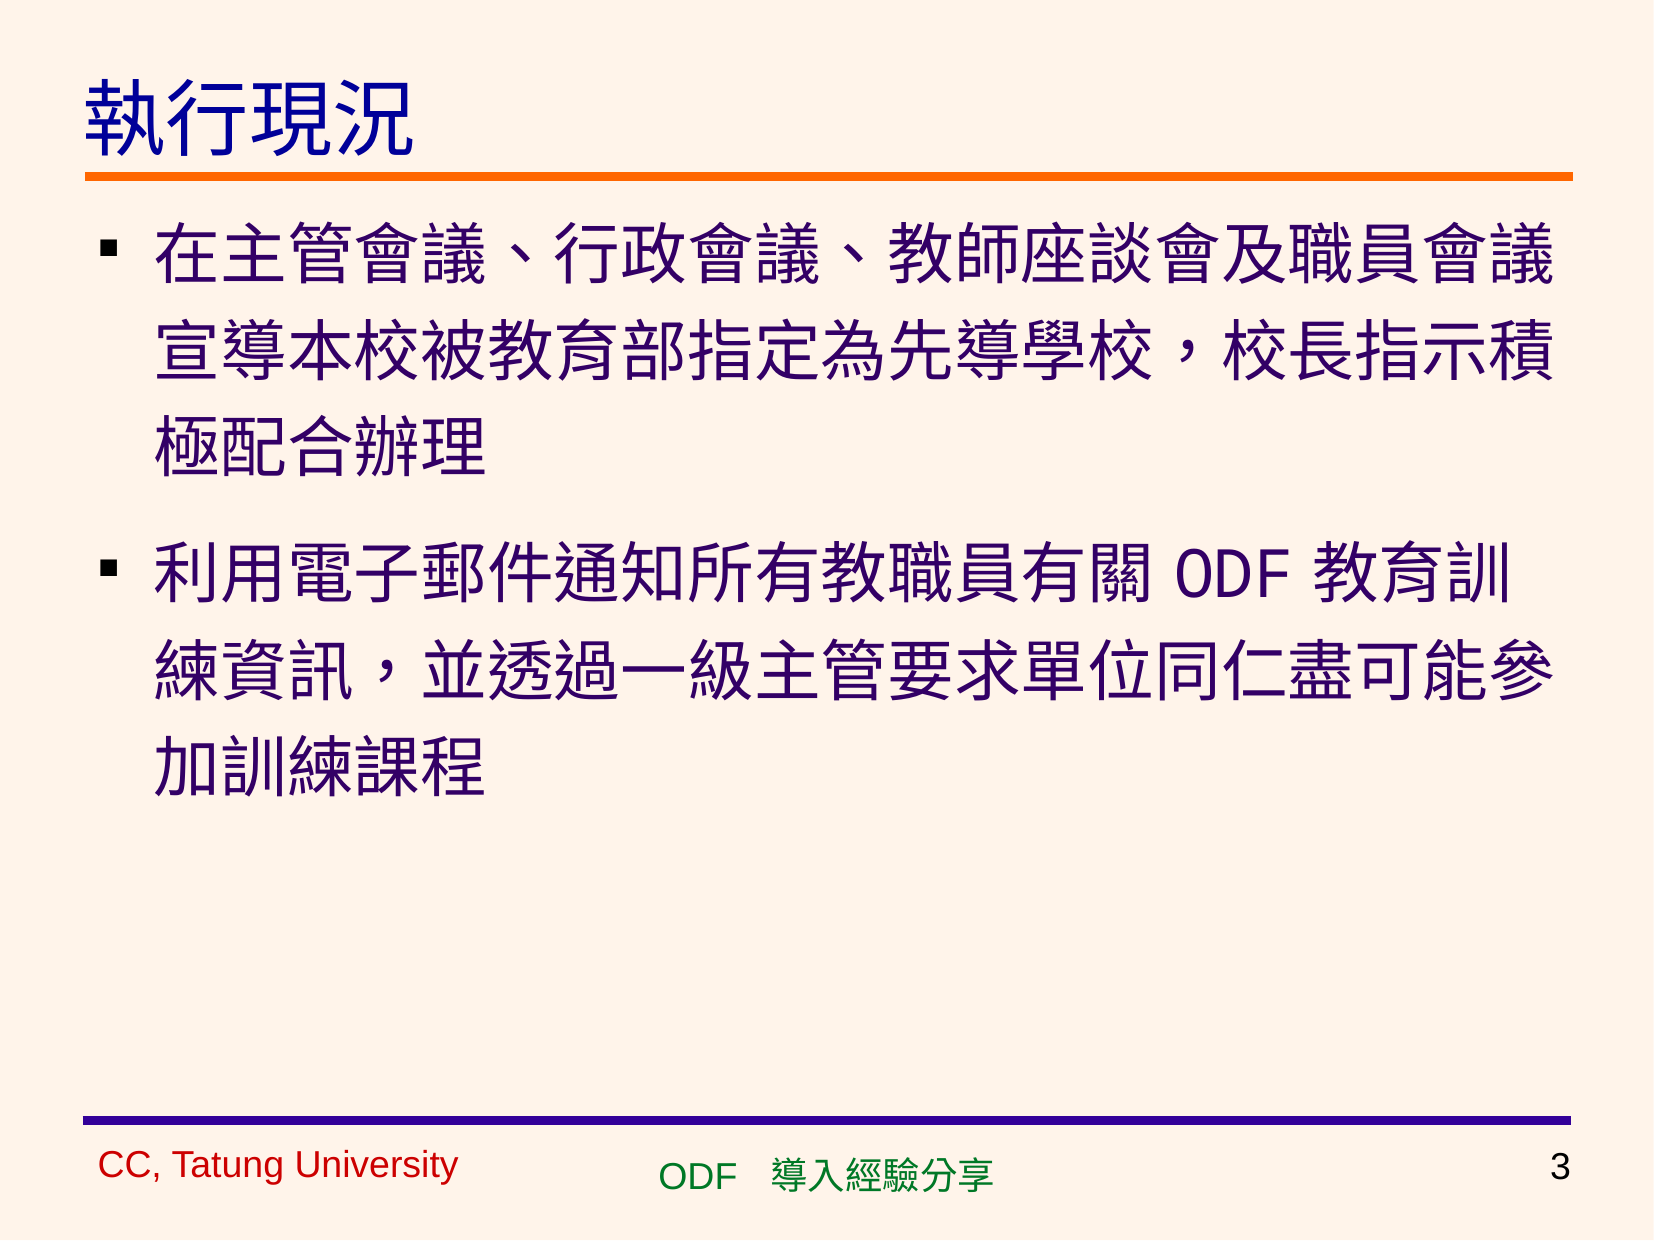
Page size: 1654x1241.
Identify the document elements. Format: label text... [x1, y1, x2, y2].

title 執行現況 [82, 63, 1571, 164]
list 在主管會議、行政會議、教師座談會及職員會議宣導本校被教育部指定為先導學校，校長指示積極配合辦理 利用電子郵件通知所有教職員有關ODF教育訓練資訊，並透過一級主管要求單位同仁盡可能參加訓練課程 [82, 200, 1571, 1111]
